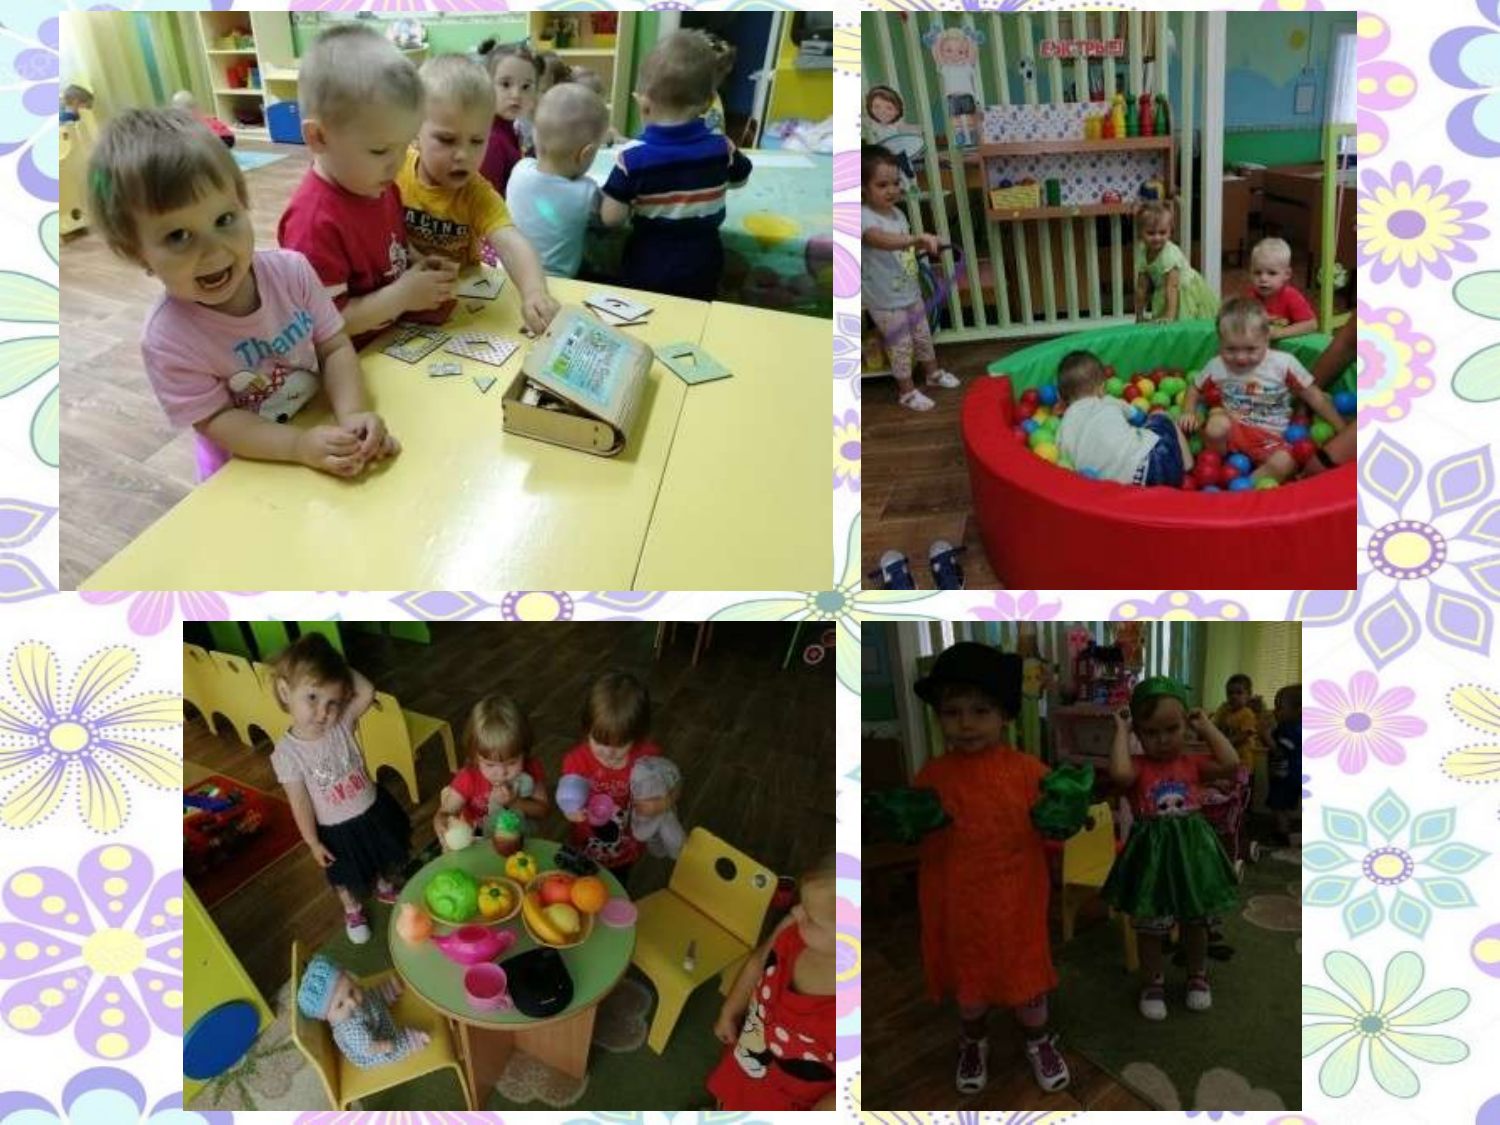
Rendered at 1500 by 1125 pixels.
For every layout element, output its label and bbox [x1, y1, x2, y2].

picture [183, 621, 836, 1111]
picture [59, 11, 833, 591]
picture [861, 621, 1302, 1111]
picture [861, 11, 1357, 590]
